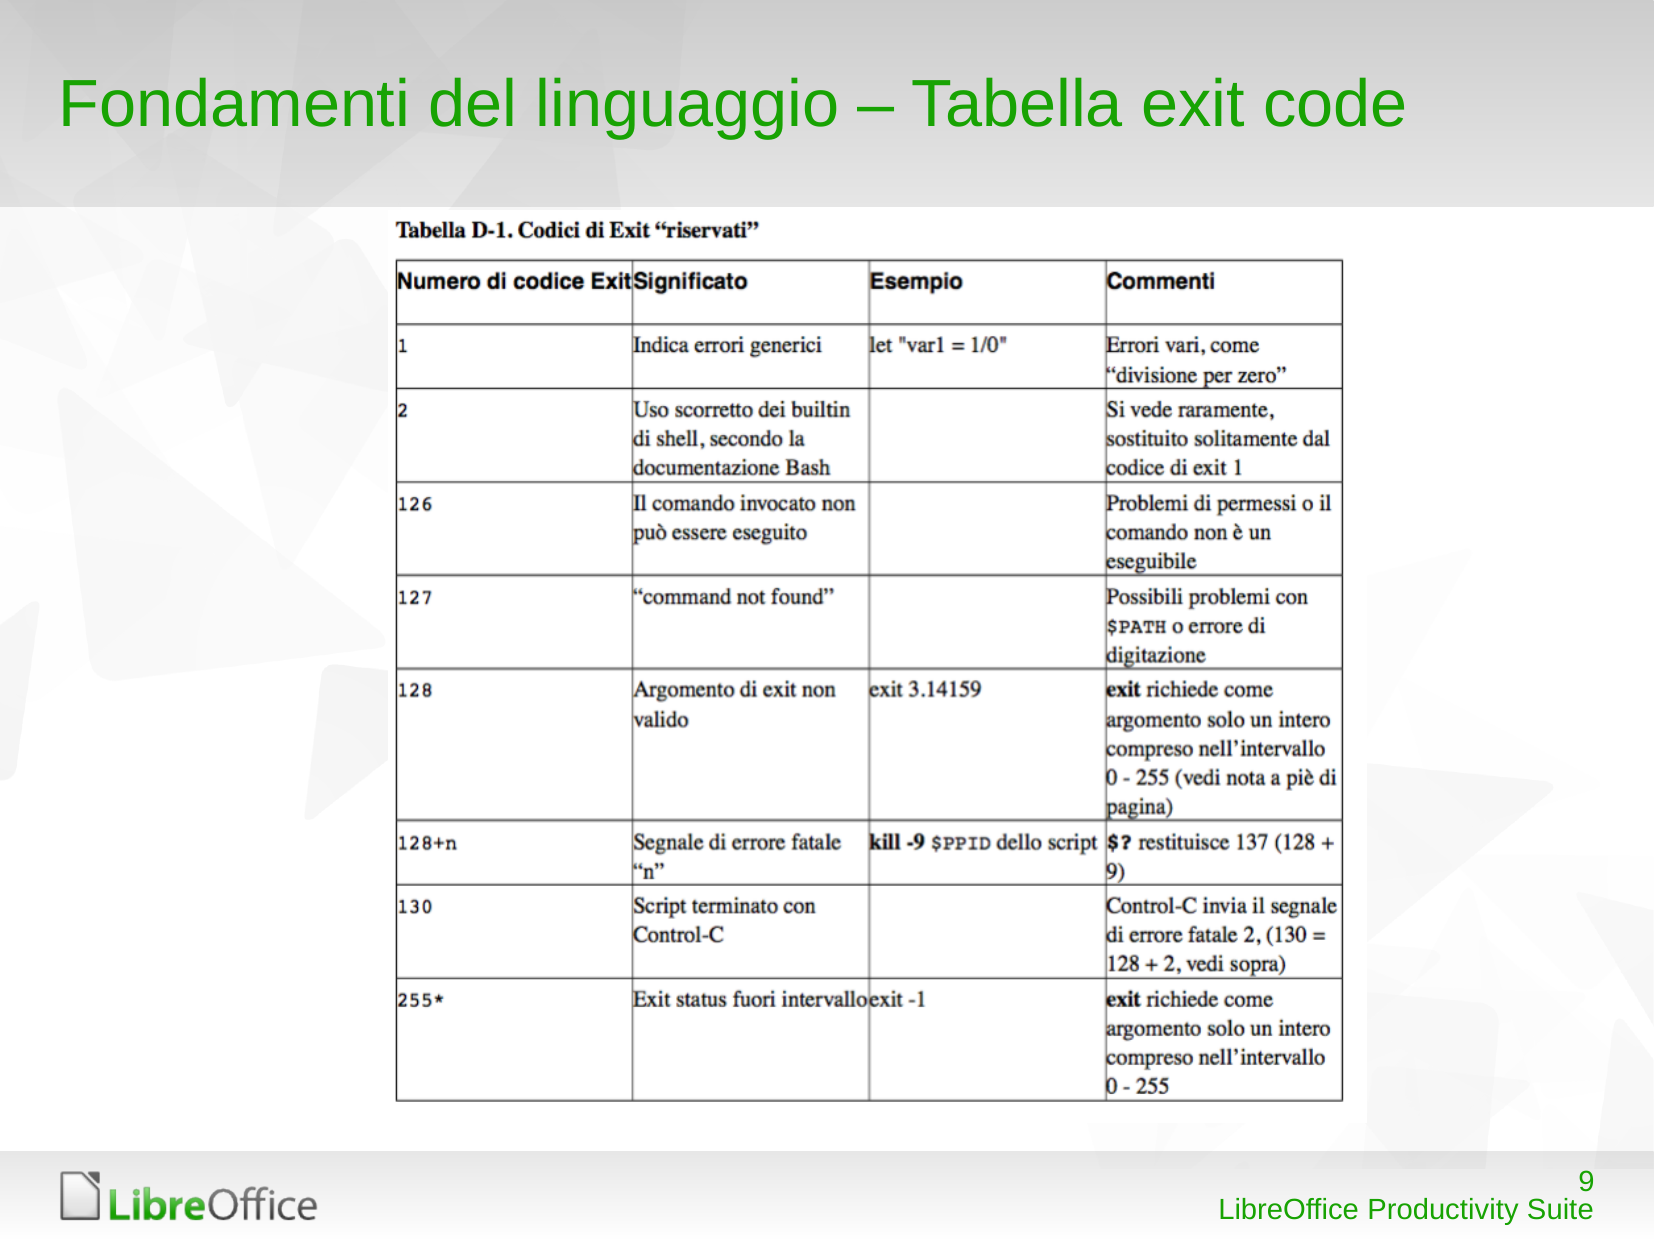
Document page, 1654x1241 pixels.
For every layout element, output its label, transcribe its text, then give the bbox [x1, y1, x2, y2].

title Fondamenti del linguaggio – Tabella exit code [59, 29, 1595, 178]
picture [41, 1152, 337, 1240]
picture [0, 0, 1654, 1169]
